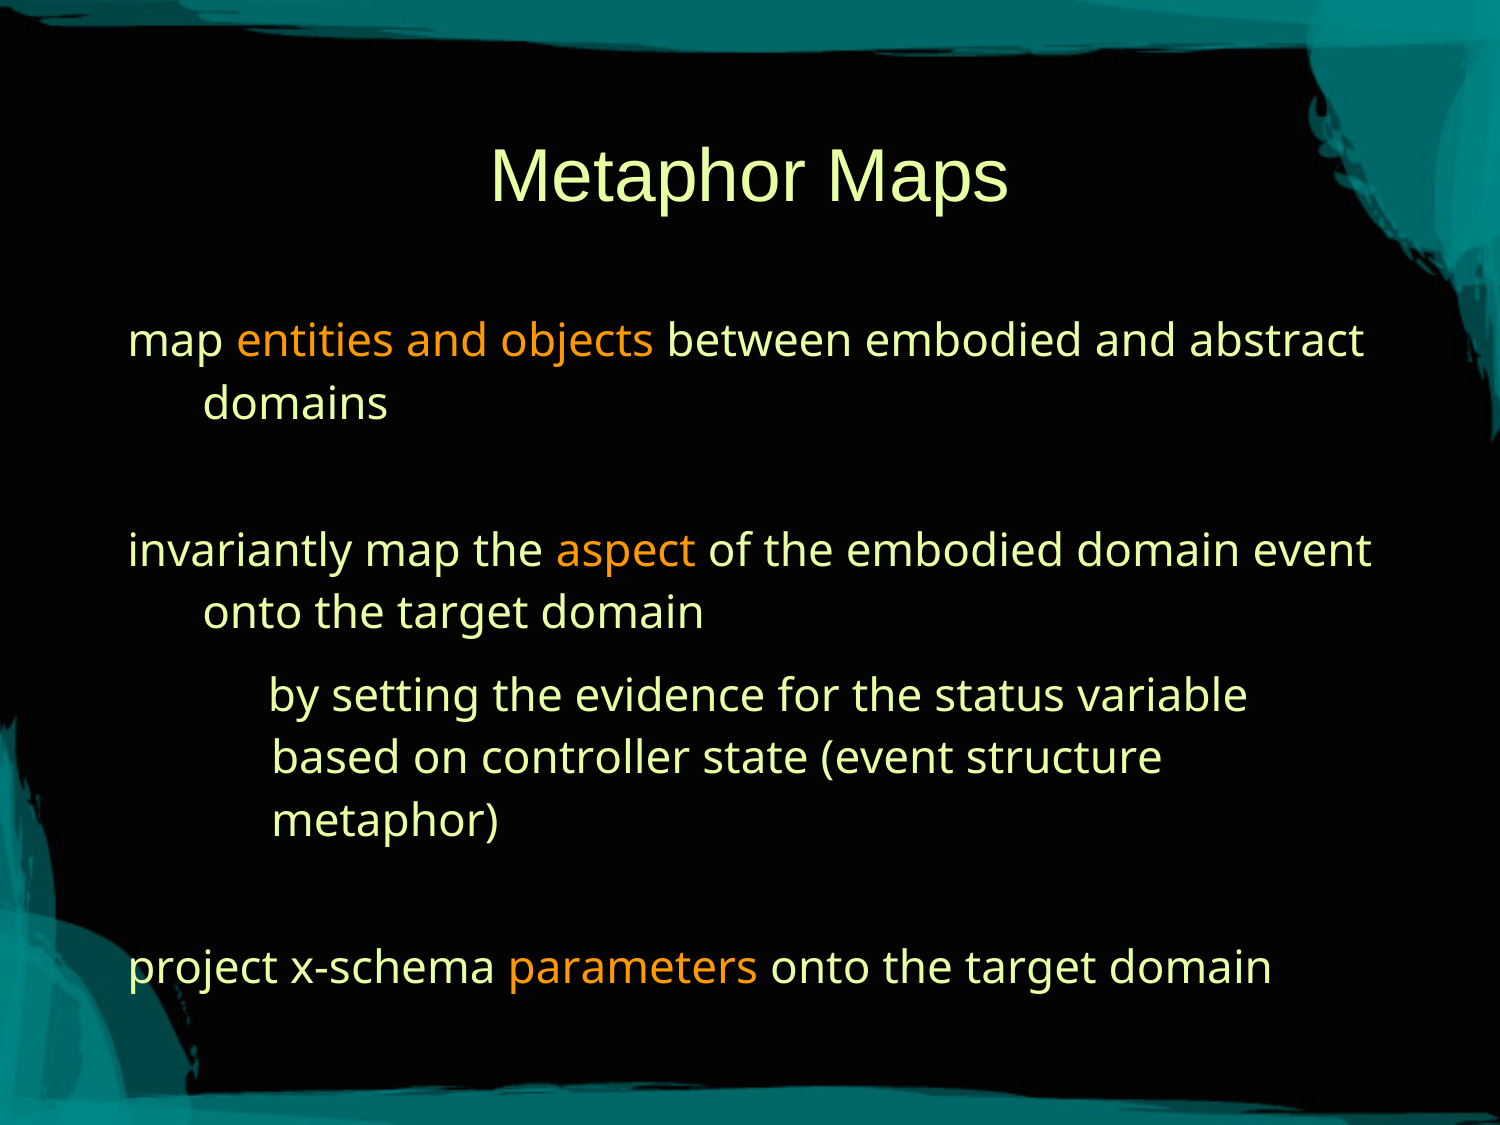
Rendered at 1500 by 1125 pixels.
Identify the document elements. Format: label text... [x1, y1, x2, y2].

title Metaphor Maps [112, 87, 1388, 263]
list map entities and objects between embodied and abstract domains invariantly map the aspect of the embodied domain event onto the target domain by setting the evidence for the status variable based on controller state (event structure metaphor) project x-schema parameters onto the target domain [112, 299, 1388, 1000]
picture [0, 0, 1500, 1125]
